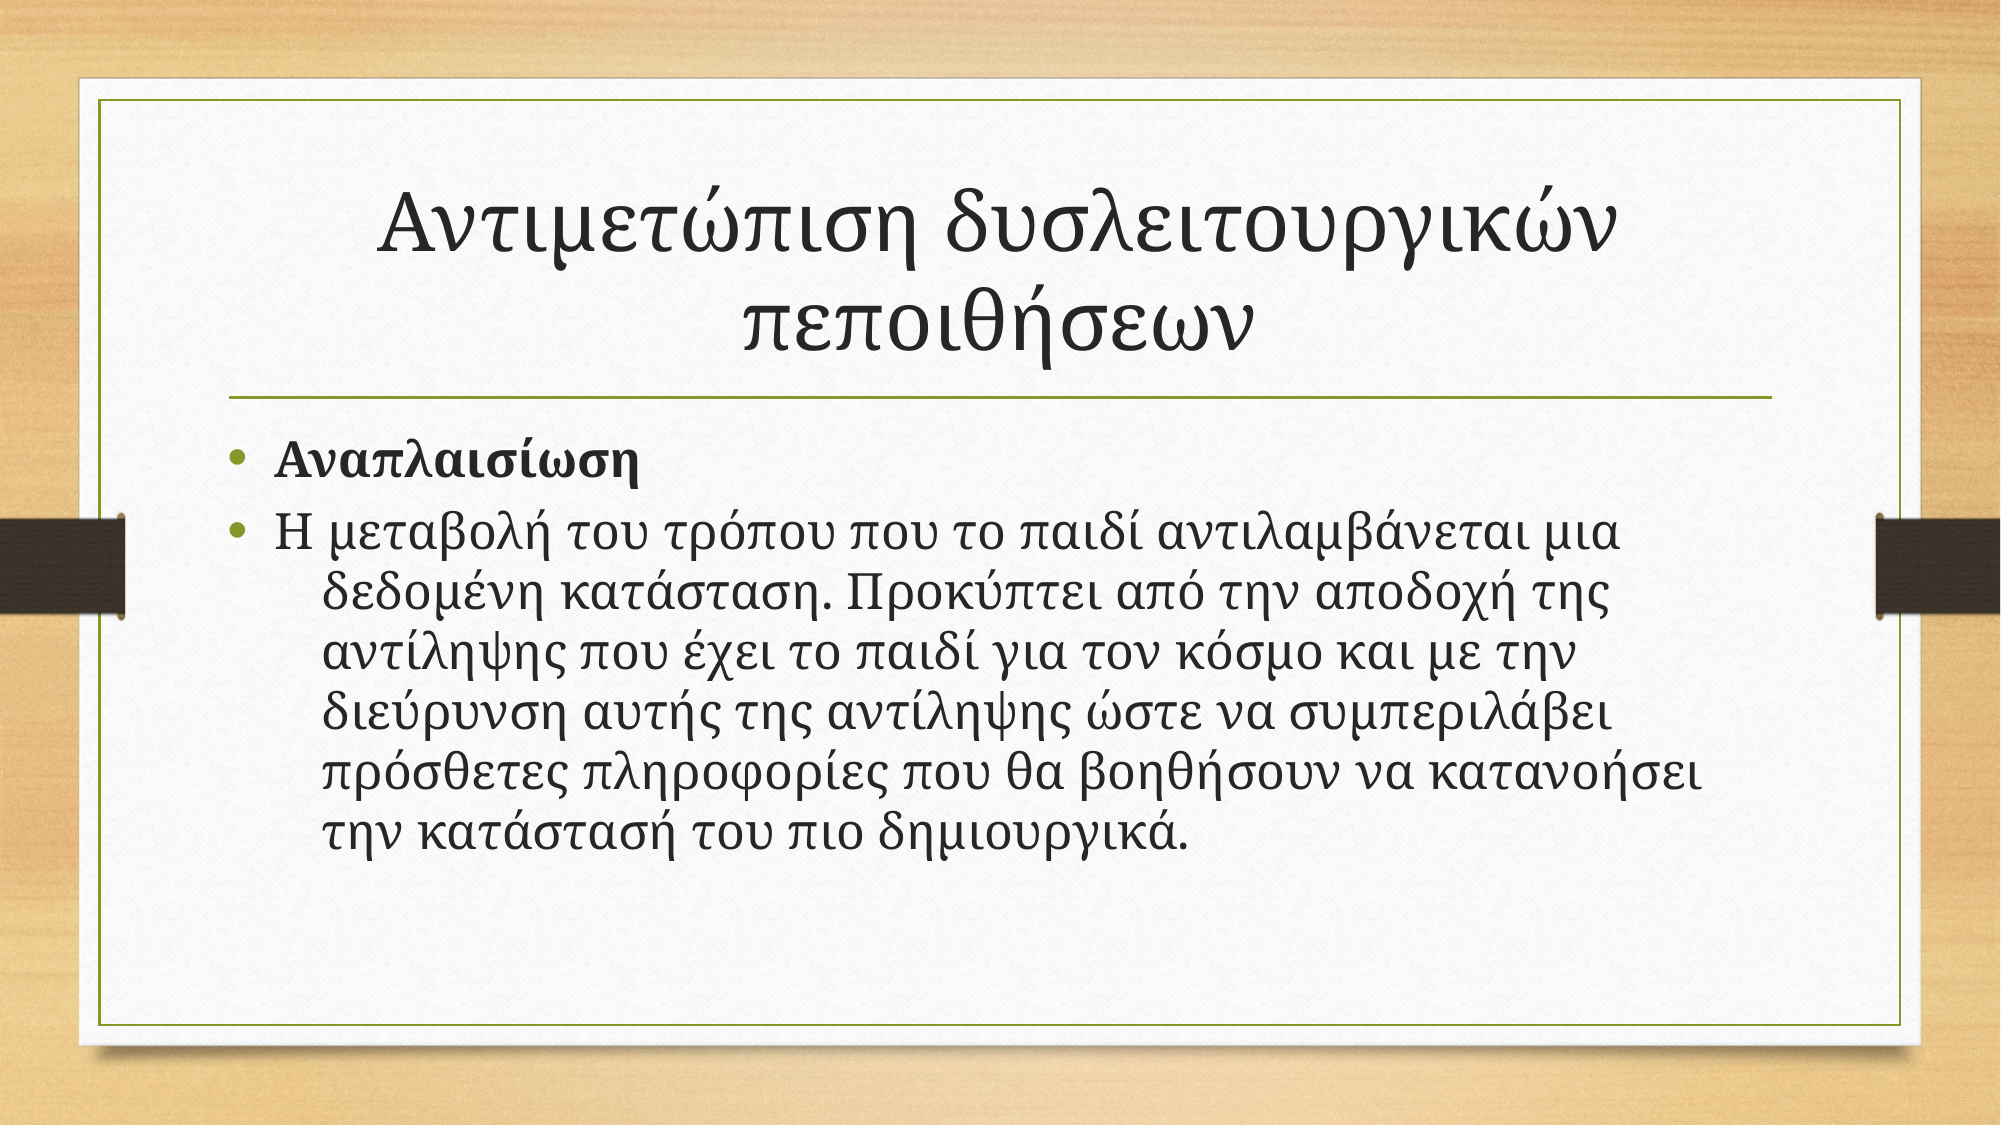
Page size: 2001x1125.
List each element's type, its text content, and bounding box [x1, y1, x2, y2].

title Αντιμετώπιση δυσλειτουργικών πεποιθήσεων [212, 161, 1788, 376]
list Αναπλαισίωση Η μεταβολή του τρόπου που το παιδί αντιλαμβάνεται μια δεδομένη κατάσταση. Προκύπτει από την αποδοχή της αντίληψης που έχει το παιδί για τον κόσμο και με την διεύρυνση αυτής της αντίληψης ώστε να συμπεριλάβει πρόσθετες πληροφορίες που θα βοηθήσουν να κατανοήσει την κατάστασή του πιο δημιουργικά. [212, 419, 1788, 964]
